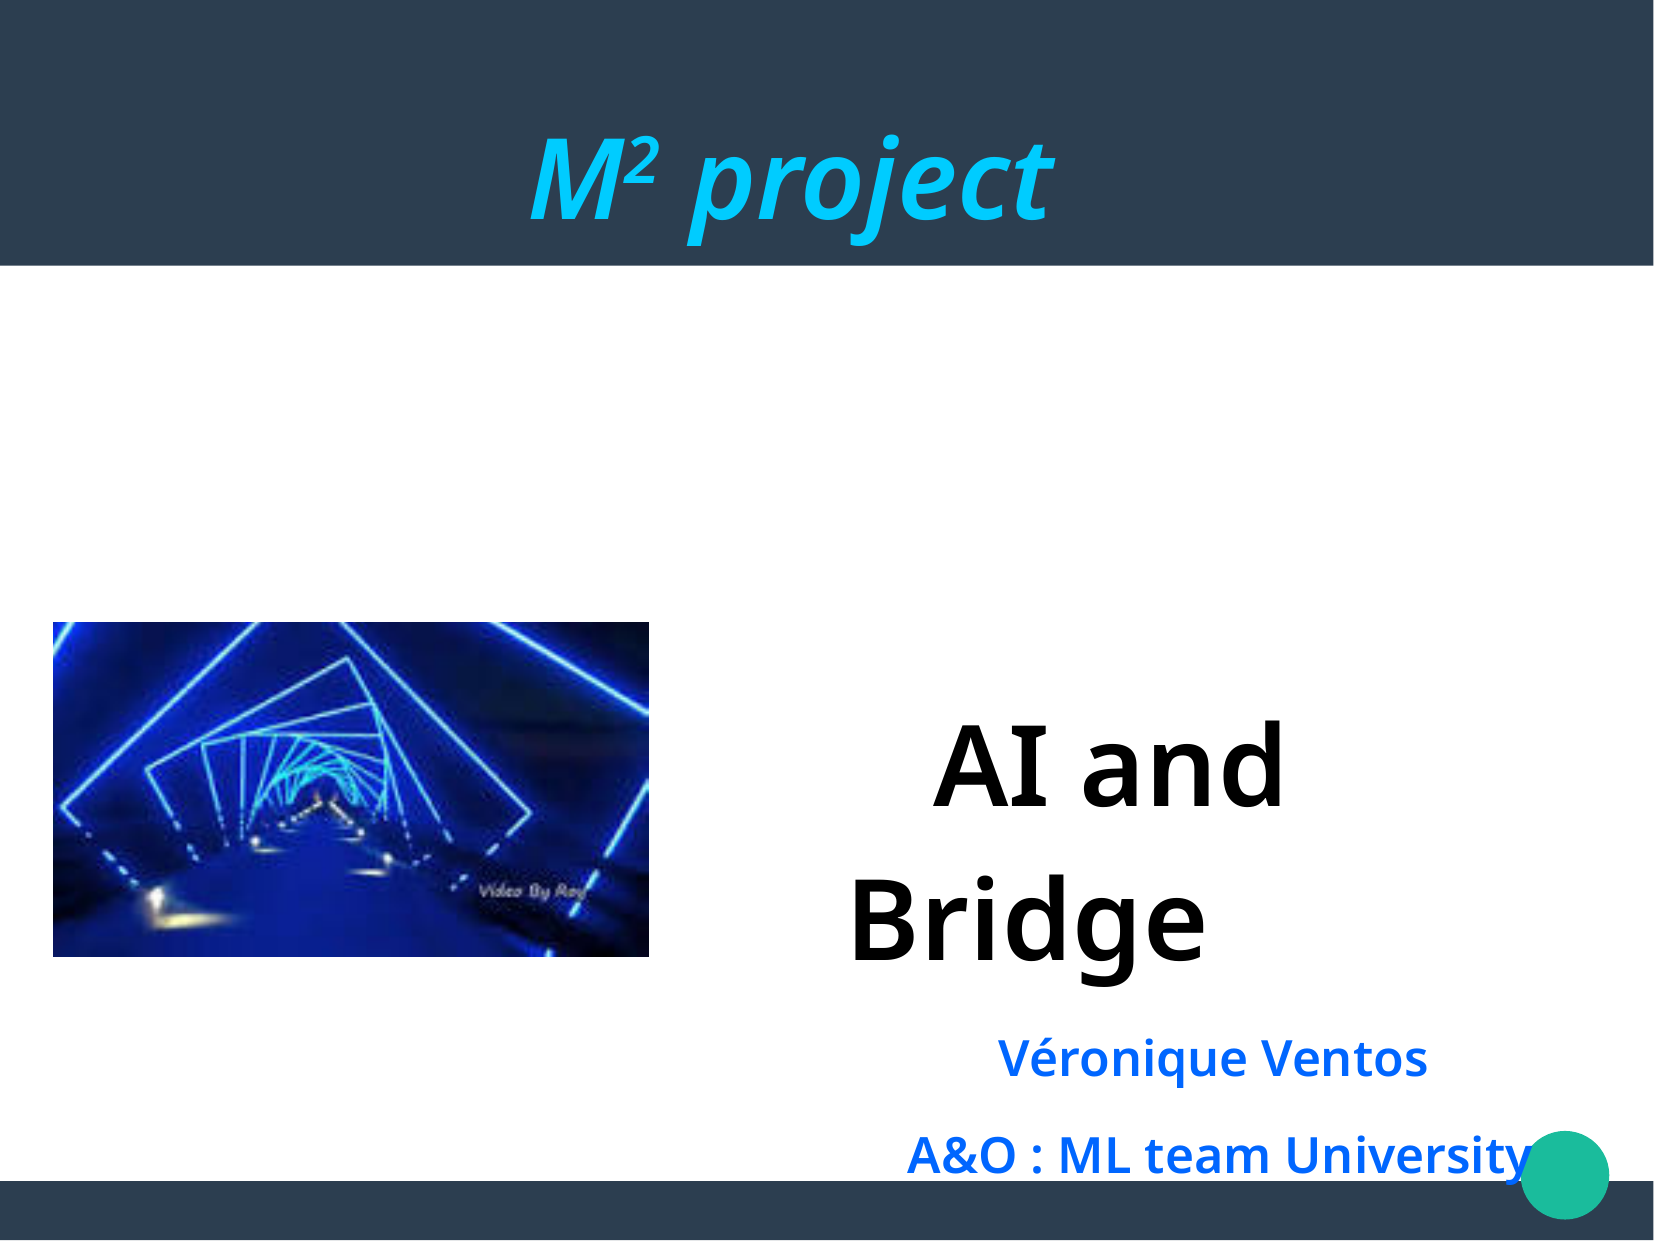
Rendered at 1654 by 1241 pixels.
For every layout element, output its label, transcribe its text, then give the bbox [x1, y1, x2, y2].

list AI and Bridge Véronique Ventos A&O : ML team University Paris XI [845, 372, 1596, 767]
picture [53, 622, 649, 957]
title [59, 96, 1595, 255]
text_box M2 project [527, 99, 1071, 256]
